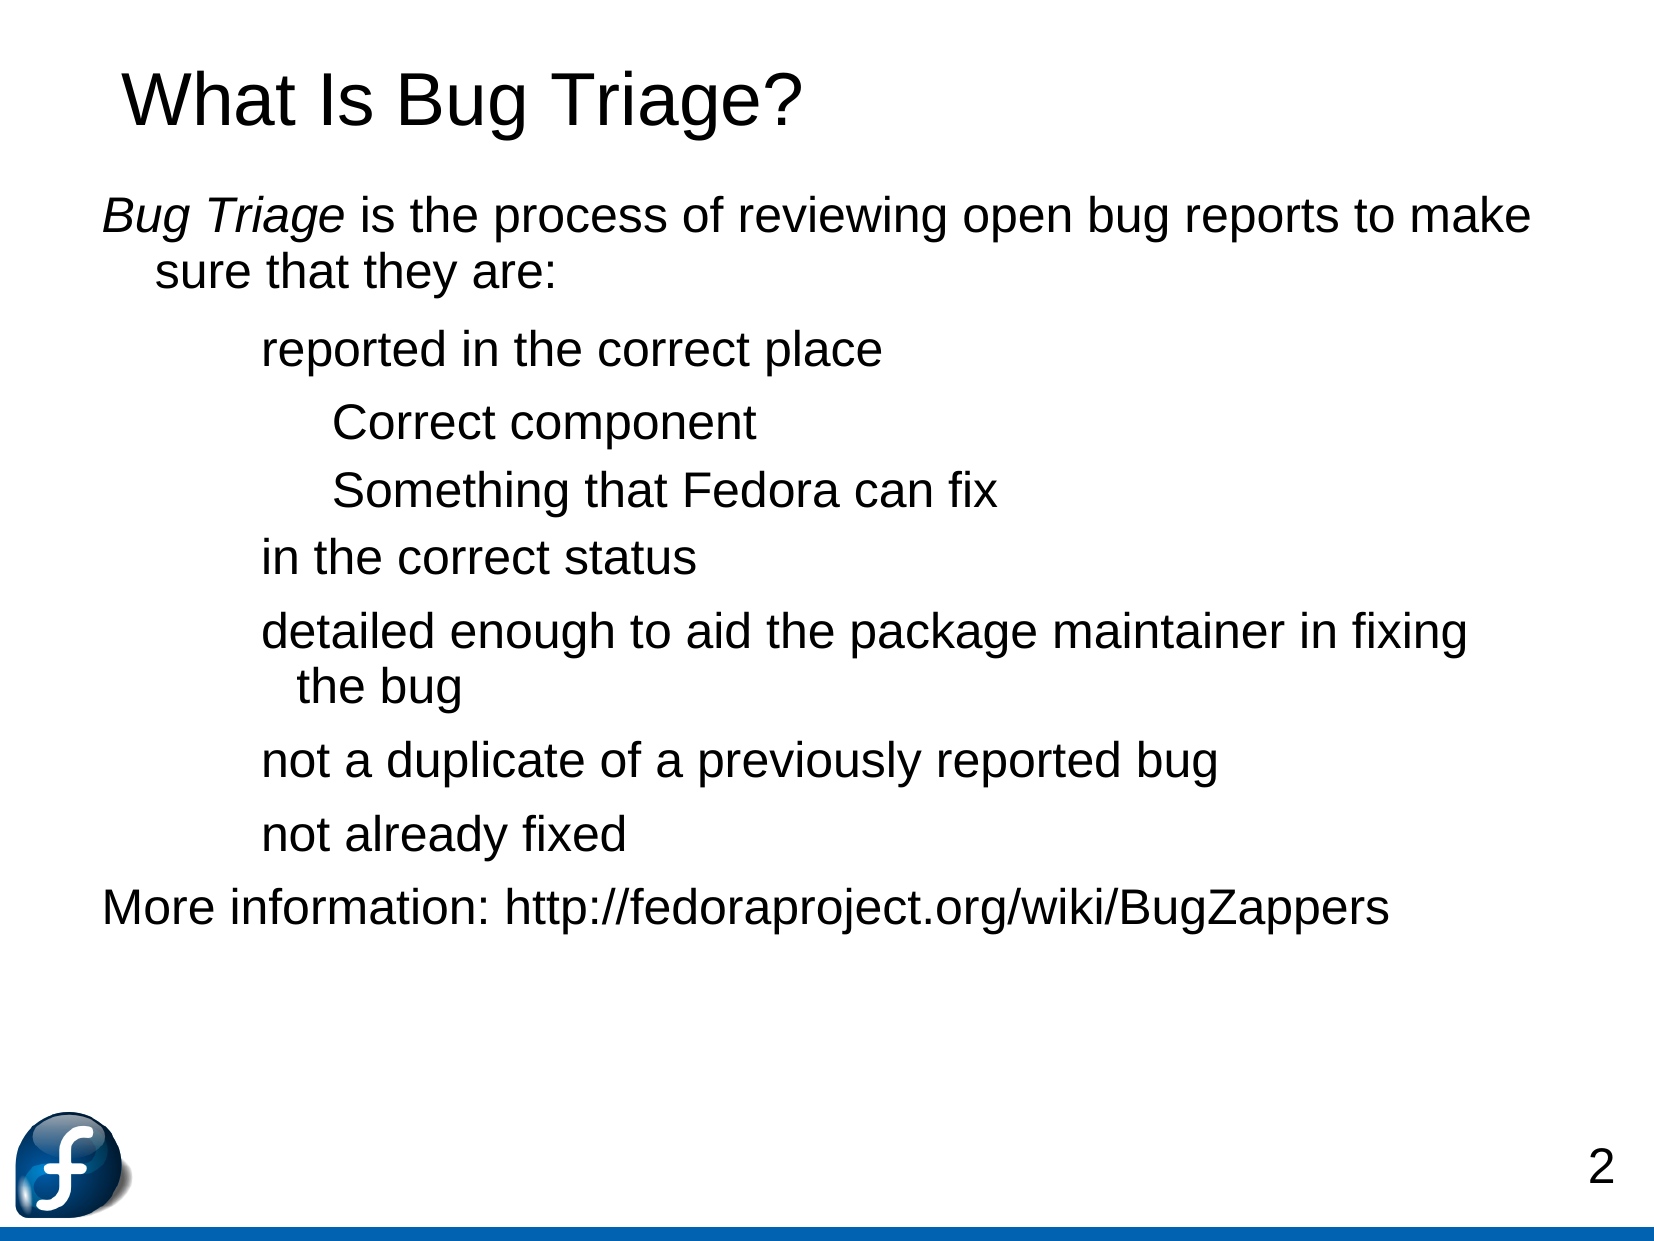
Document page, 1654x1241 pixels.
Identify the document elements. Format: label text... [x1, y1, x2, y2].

list Bug Triage is the process of reviewing open bug reports to make sure that they are: reported in the correct place Correct component Something that Fedora can fix in the correct status detailed enough to aid the package maintainer in fixing the bug not a duplicate of a previously reported bug not already fixed More information: http://fedoraproject.org/wiki/BugZappers [83, 187, 1538, 1126]
title What Is Bug Triage? [121, 37, 1533, 161]
picture [11, 1105, 133, 1227]
text_box <number> [1387, 1137, 1616, 1201]
